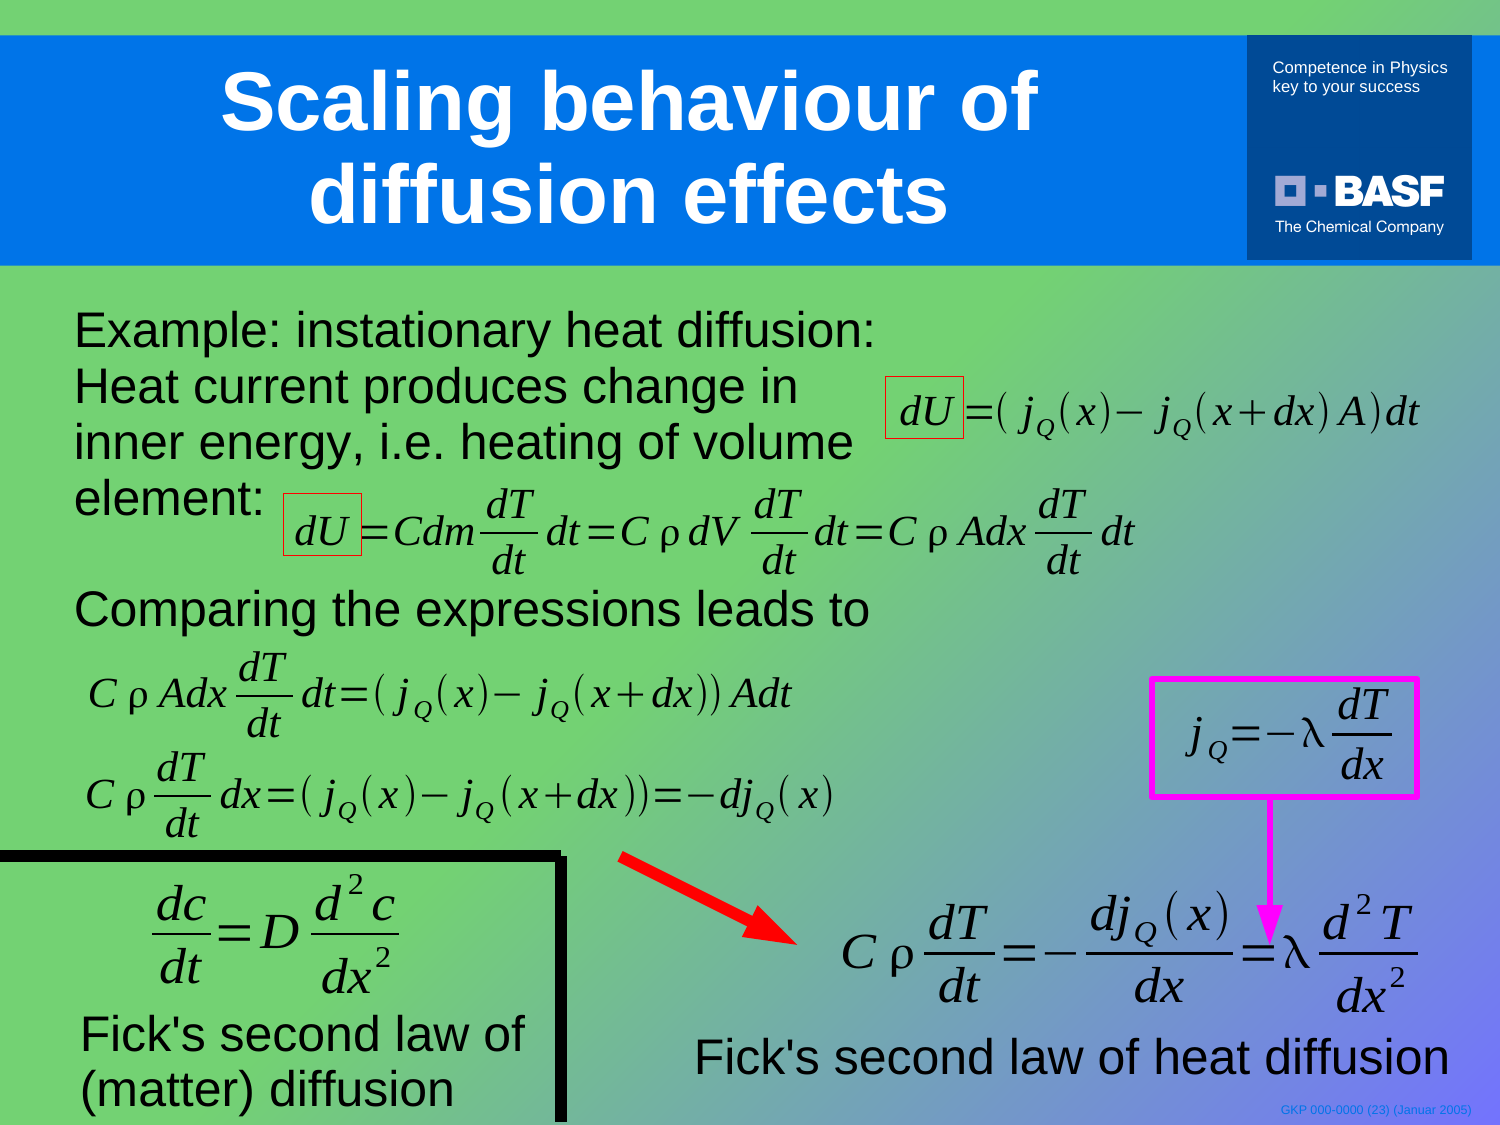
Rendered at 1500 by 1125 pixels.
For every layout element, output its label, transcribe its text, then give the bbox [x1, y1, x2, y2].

chart [283, 480, 1146, 585]
title Going micro and nano: approaching the apparent dwarf [1438, 1063, 1500, 1125]
chart [1170, 679, 1407, 791]
chart [826, 885, 1434, 1021]
chart [135, 866, 414, 998]
text_box Fick's second law of heat diffusion [679, 1021, 1466, 1093]
chart [284, 494, 361, 555]
chart [888, 388, 963, 438]
picture [1247, 35, 1472, 260]
text_box Example: instationary heat diffusion: Heat current produces change in inner energy, i.e. heating of volume element: Comparing the expressions leads to [59, 295, 892, 645]
chart [74, 643, 845, 849]
text_box Fick's second law of (matter) diffusion [64, 998, 555, 1125]
title Scaling behaviour of diffusion effects [27, 54, 1232, 308]
chart [888, 388, 1430, 444]
